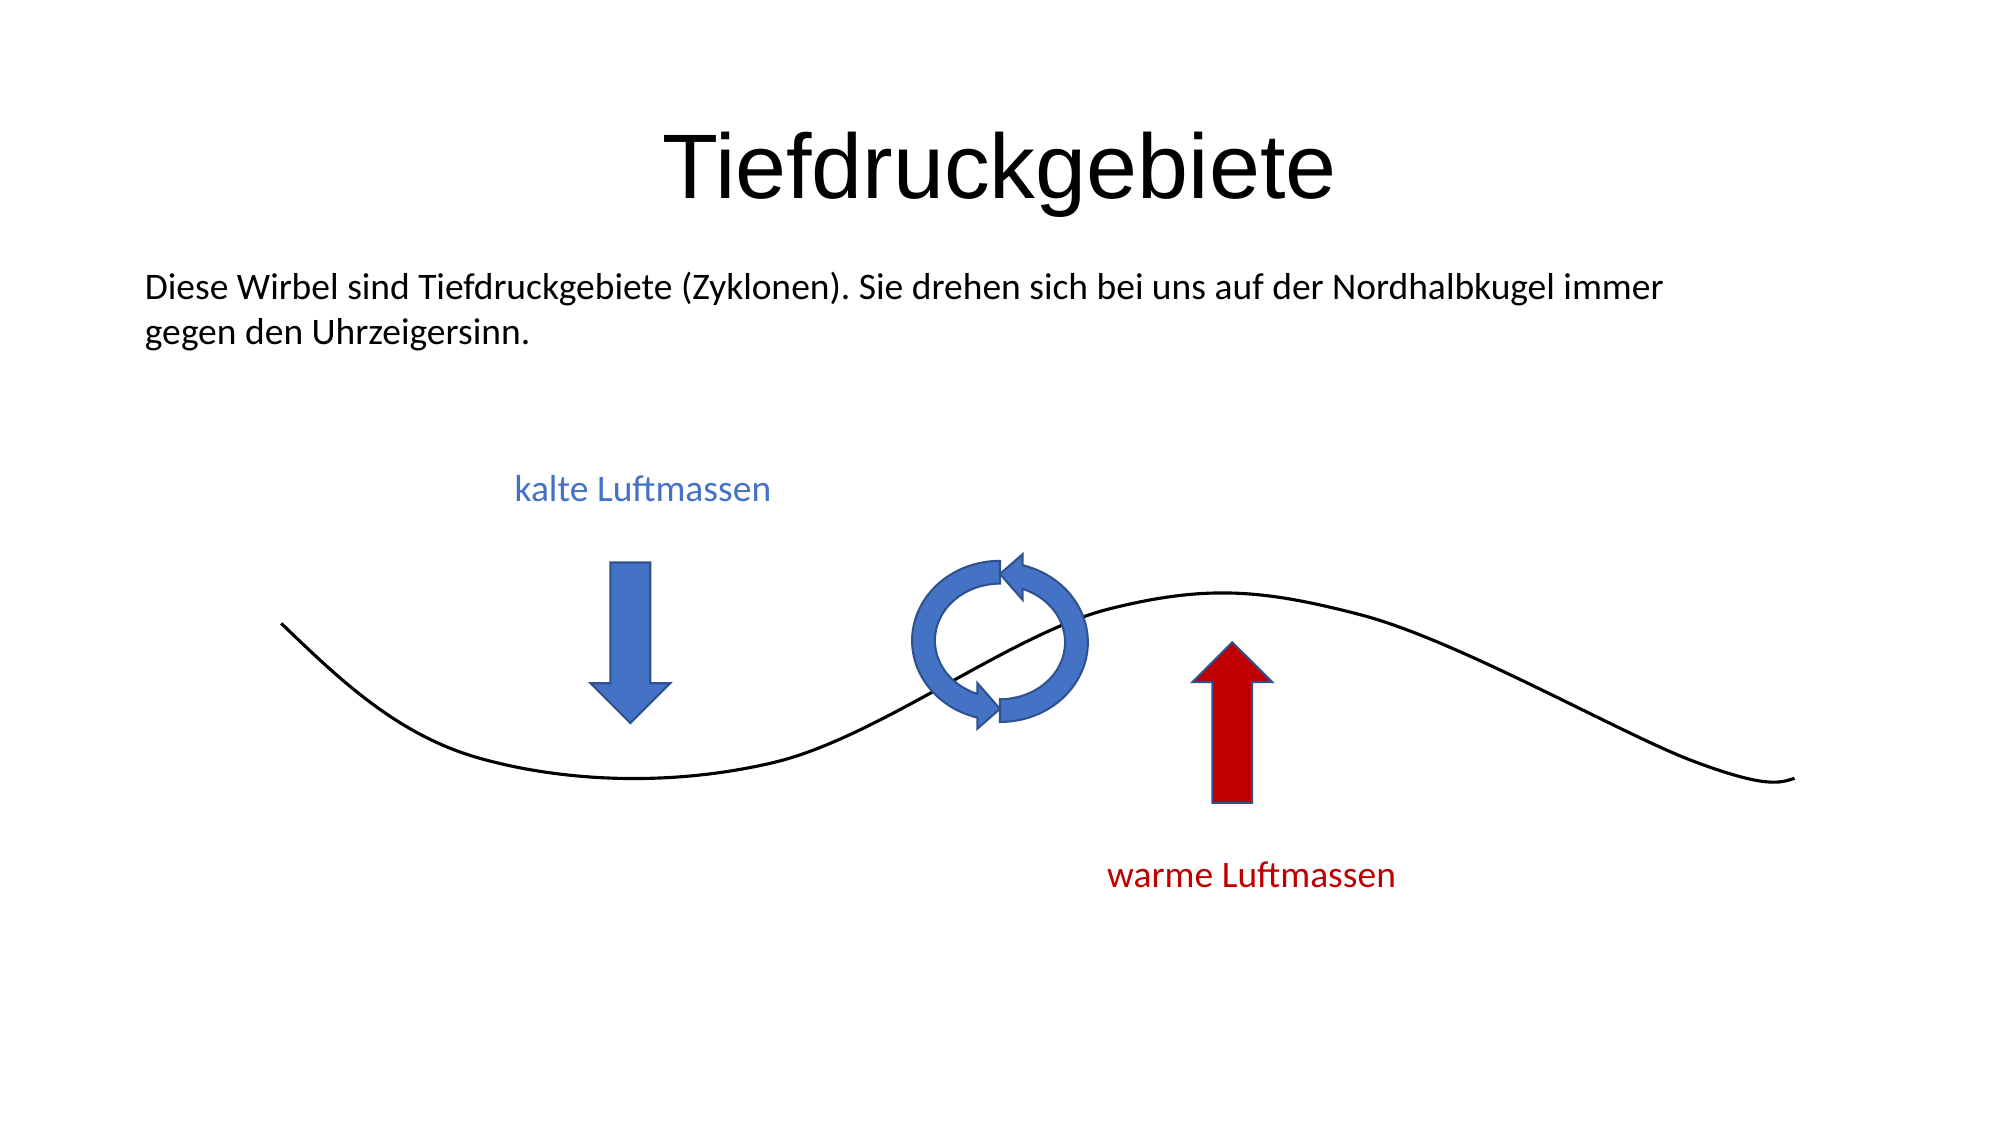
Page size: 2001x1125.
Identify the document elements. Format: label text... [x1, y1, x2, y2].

text_box warme Luftmassen [1092, 842, 1424, 904]
title Tiefdruckgebiete [137, 59, 1863, 278]
text_box [1192, 642, 1273, 803]
text_box [590, 562, 671, 724]
text_box [912, 554, 1088, 729]
text_box kalte Luftmassen [499, 456, 799, 517]
text_box Diese Wirbel sind Tiefdruckgebiete (Zyklonen). Sie drehen sich bei uns auf der Nordhalbkugel immer gegen den Uhrzeigersinn. [130, 254, 1708, 361]
